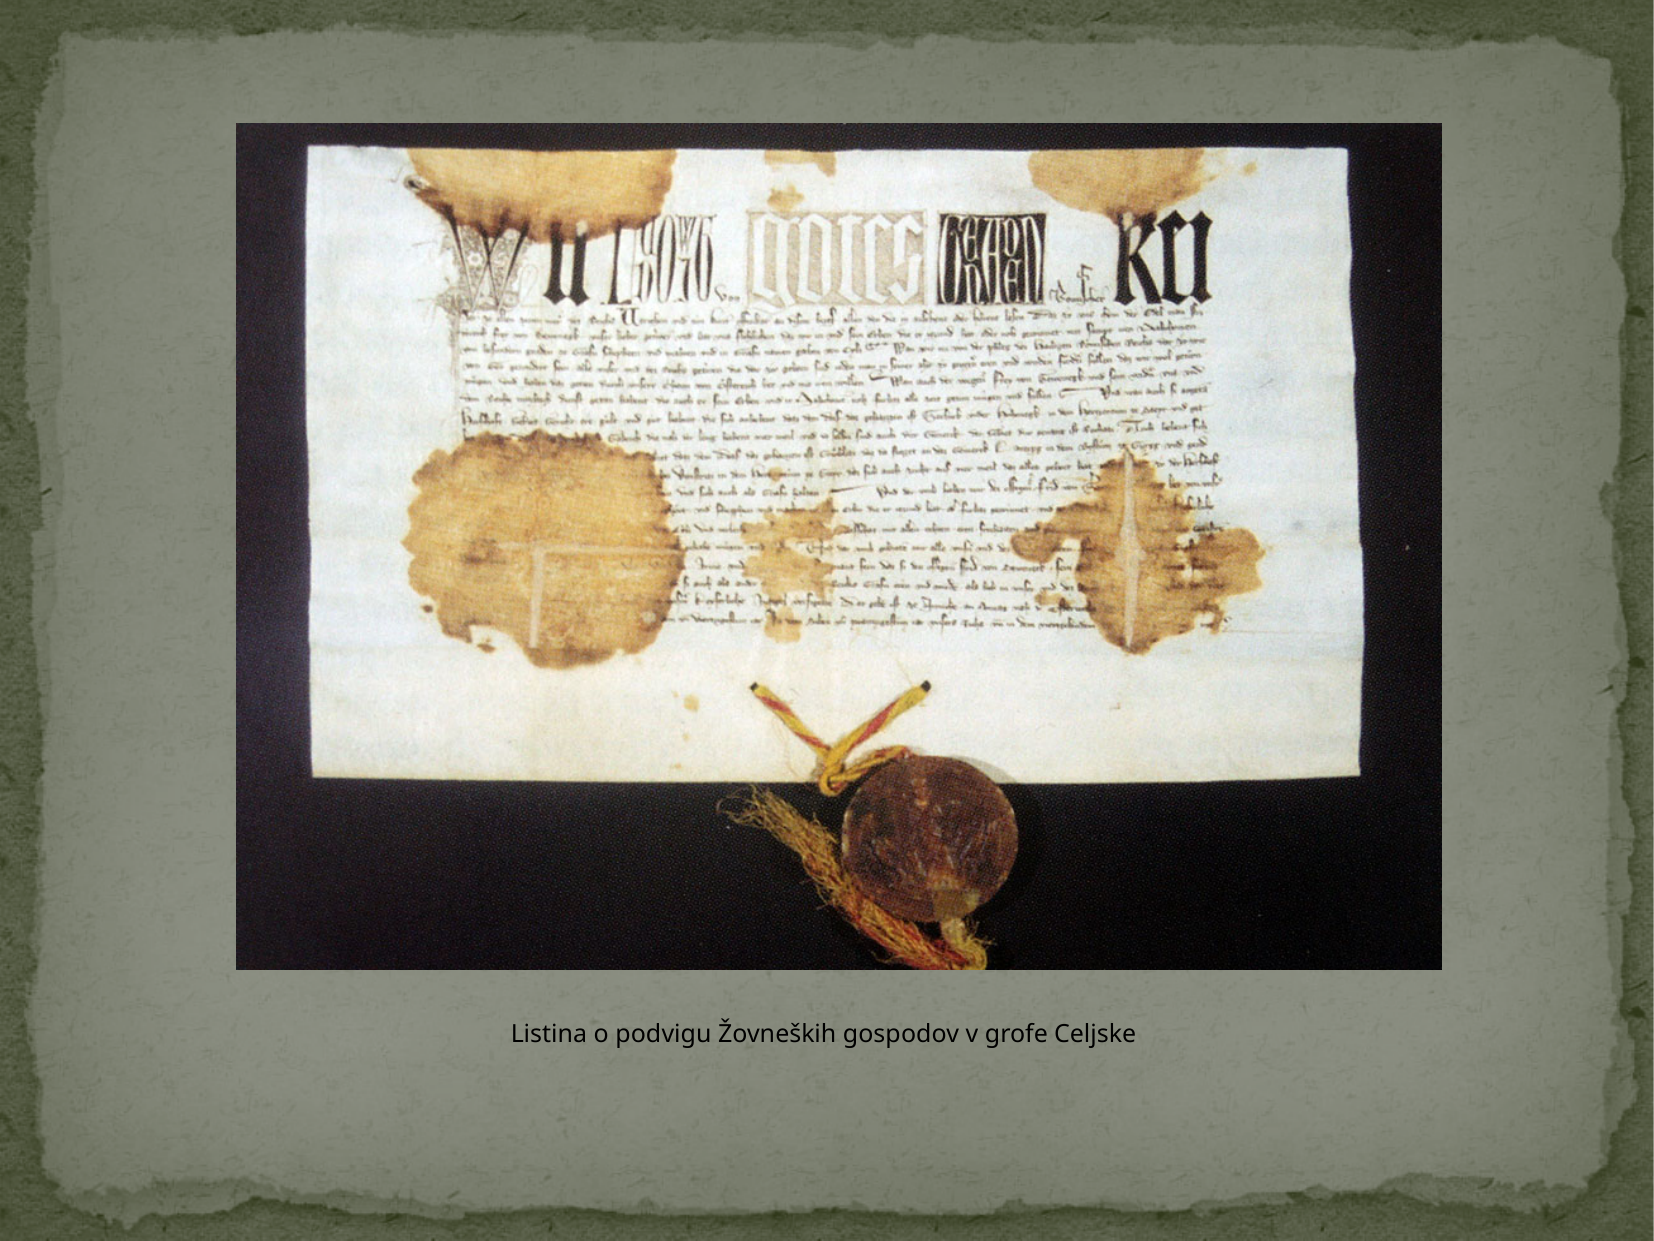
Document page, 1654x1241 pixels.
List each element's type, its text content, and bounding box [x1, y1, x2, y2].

text_box Listina o podvigu Žovneških gospodov v grofe Celjske [496, 1010, 1264, 1055]
picture [0, 0, 1654, 1241]
